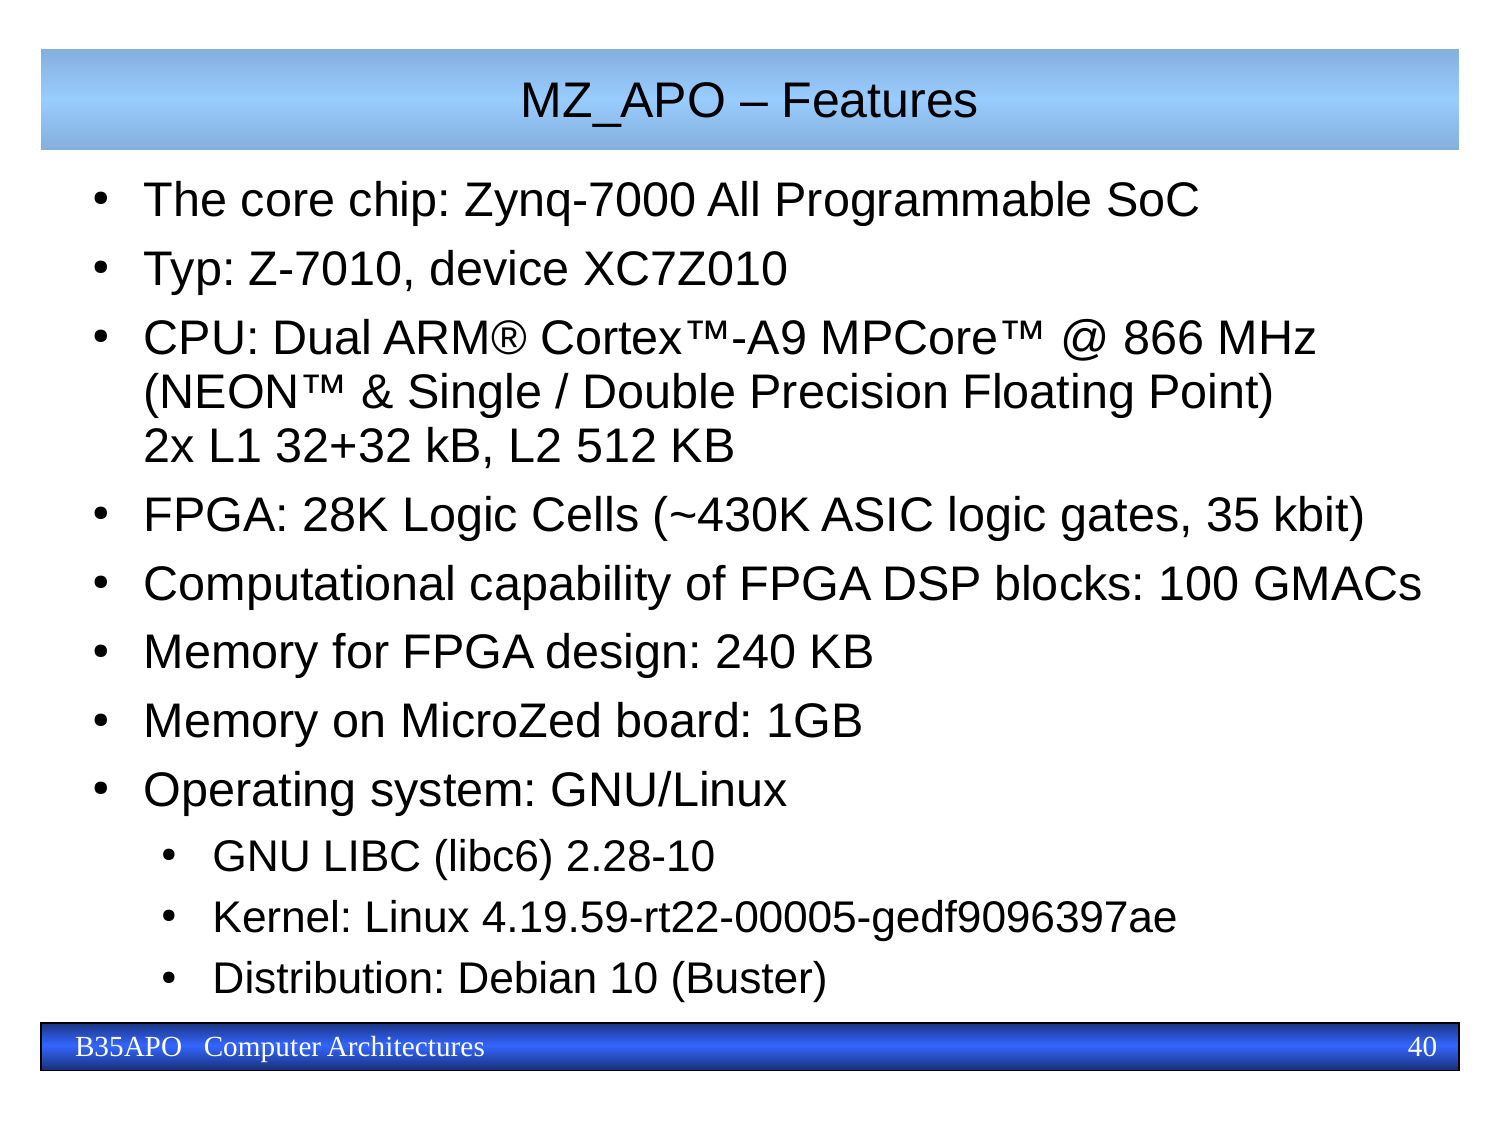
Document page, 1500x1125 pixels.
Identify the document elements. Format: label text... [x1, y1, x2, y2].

list The core chip: Zynq-7000 All Programmable SoC Typ: Z-7010, device XC7Z010 CPU: Dual ARM® Cortex™-A9 MPCore™ @ 866 MHz (NEON™ & Single / Double Precision Floating Point) 2x L1 32+32 kB, L2 512 KB FPGA: 28K Logic Cells (~430K ASIC logic gates, 35 kbit) Computational capability of FPGA DSP blocks: 100 GMACs Memory for FPGA design: 240 KB Memory on MicroZed board: 1GB Operating system: GNU/Linux GNU LIBC (libc6) 2.28-10 Kernel: Linux 4.19.59-rt22-00005-gedf9096397ae Distribution: Debian 10 (Buster) [75, 172, 1426, 1013]
title MZ_APO – Features [41, 49, 1459, 150]
